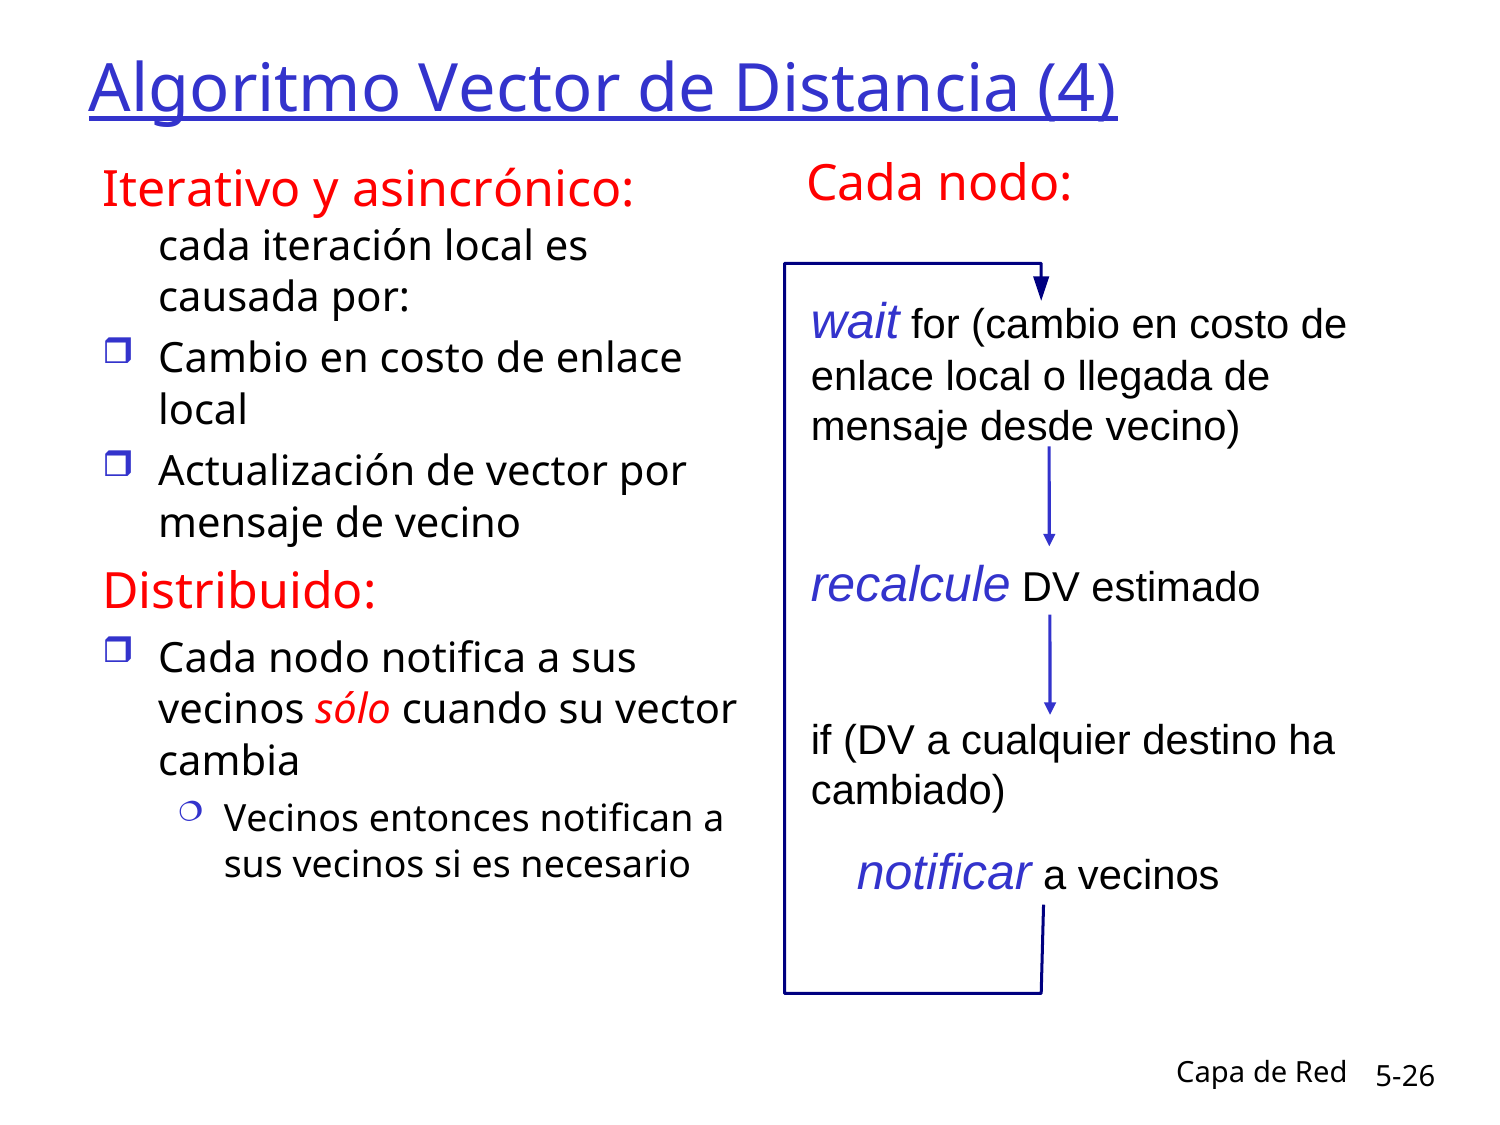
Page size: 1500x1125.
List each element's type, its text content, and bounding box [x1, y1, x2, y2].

title Algoritmo Vector de Distancia (4) [74, 23, 1473, 150]
list Iterativo y asincrónico: cada iteración local es causada por: Cambio en costo de enlace local Actualización de vector por mensaje de vecino Distribuido: Cada nodo notifica a sus vecinos sólo cuando su vector cambia Vecinos entonces notifican a sus vecinos si es necesario [87, 149, 754, 1066]
text_box Cada nodo: [791, 149, 1089, 220]
text_box wait for (cambio en costo de enlace local o llegada de mensaje desde vecino) recalcule DV estimado if (DV a cualquier destino ha cambiado) notificar a vecinos [796, 195, 1374, 983]
